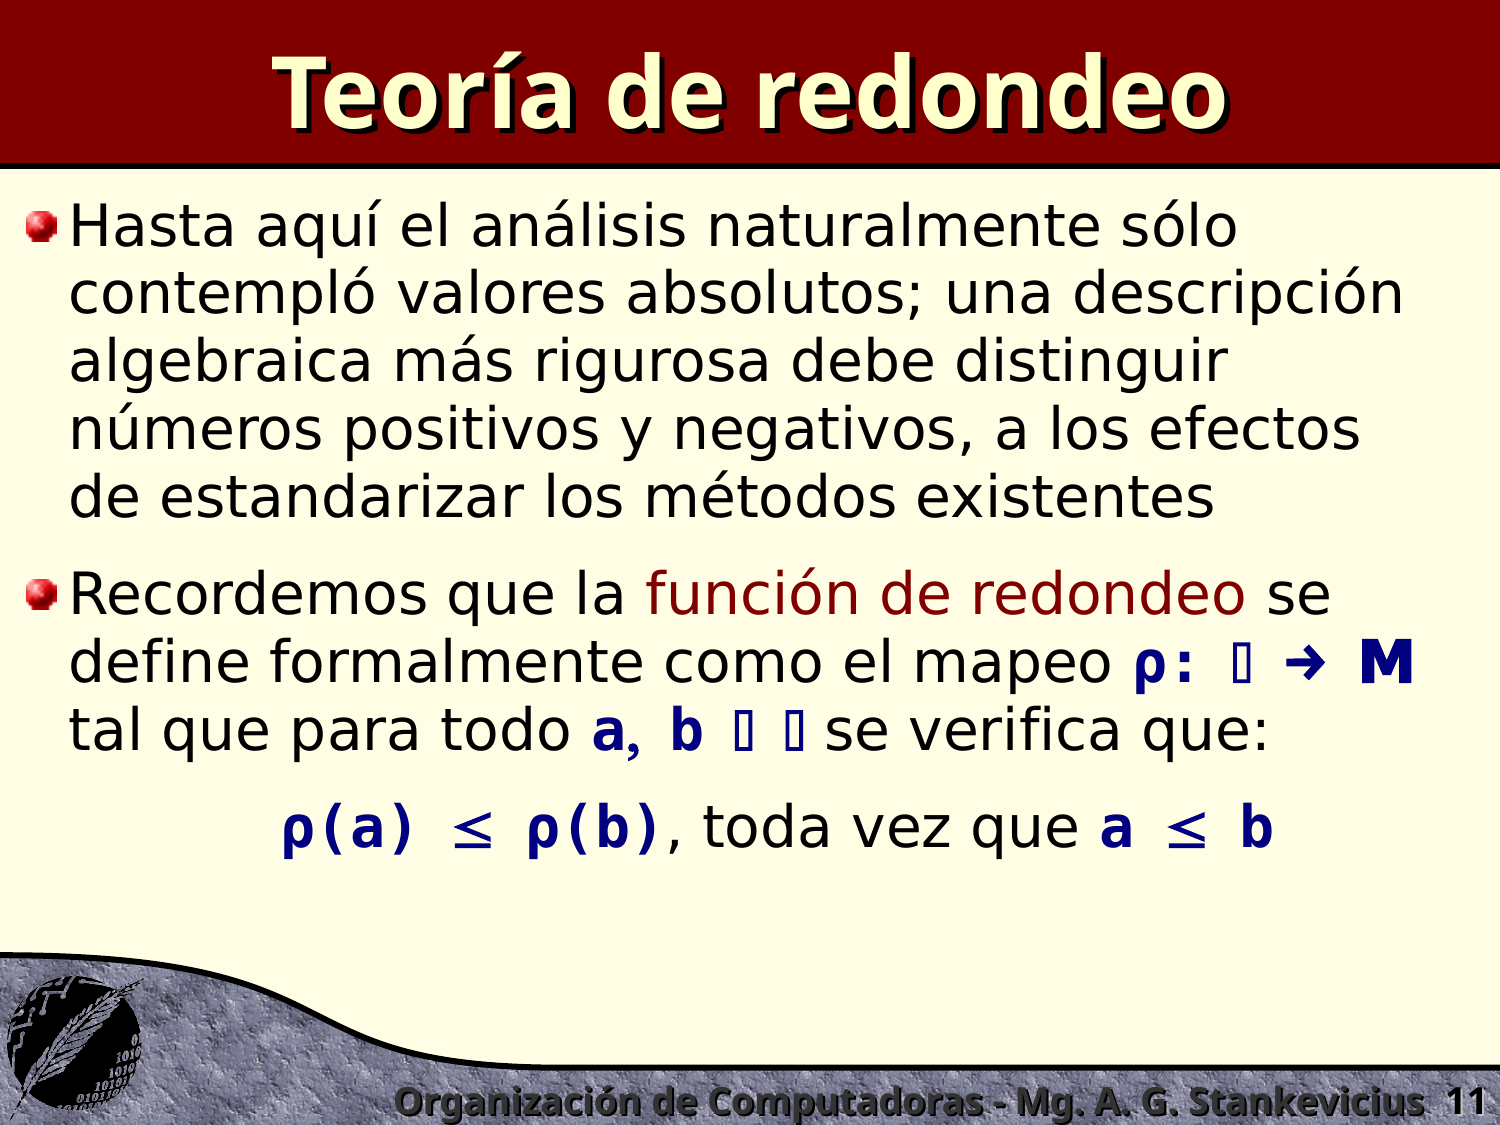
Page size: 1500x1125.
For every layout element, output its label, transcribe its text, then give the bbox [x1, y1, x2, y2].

title Teoría de redondeo [15, 5, 1485, 160]
picture [1058, 1100, 1065, 1110]
picture [802, 1100, 806, 1110]
picture [448, 1100, 455, 1110]
picture [0, 959, 1500, 1125]
list Hasta aquí el análisis naturalmente sólo contempló valores absolutos; una descripción algebraica más rigurosa debe distinguir números positivos y negativos, a los efectos de estandarizar los métodos existentes Recordemos que la función de redondeo se define formalmente como el mapeo ρ:  → M tal que para todo a, b   se verifica que: ρ(a) ≤ ρ(b), toda vez que a ≤ b [11, 192, 1486, 935]
